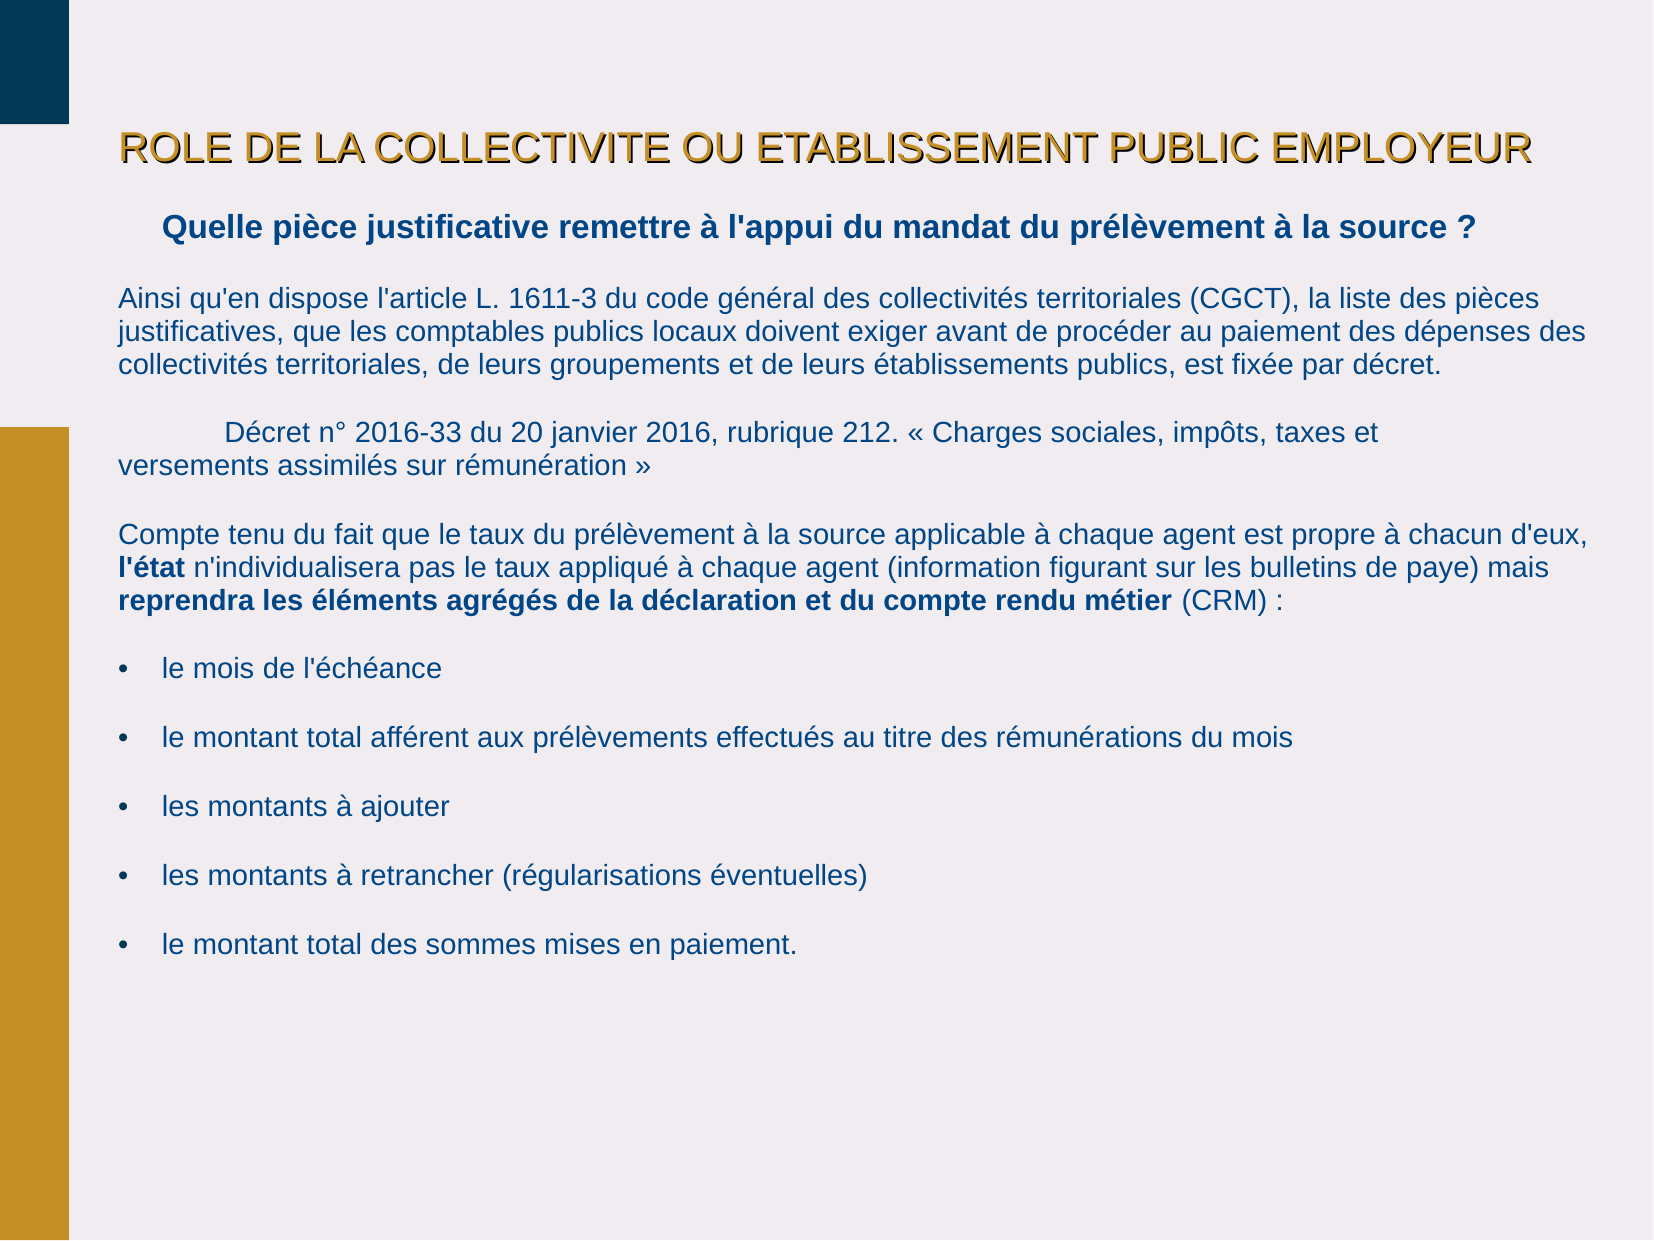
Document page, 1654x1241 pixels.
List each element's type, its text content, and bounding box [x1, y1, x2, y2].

list Quelle pièce justificative remettre à l'appui du mandat du prélèvement à la source ? Ainsi qu'en dispose l'article L. 1611-3 du code général des collectivités territoriales (CGCT), la liste des pièces justificatives, que les comptables publics locaux doivent exiger avant de procéder au paiement des dépenses des collectivités territoriales, de leurs groupements et de leurs établissements publics, est fixée par décret. Décret n° 2016-33 du 20 janvier 2016, rubrique 212. « Charges sociales, impôts, taxes et versements assimilés sur rémunération » Compte tenu du fait que le taux du prélèvement à la source applicable à chaque agent est propre à chacun d'eux, l'état n'individualisera pas le taux appliqué à chaque agent (information figurant sur les bulletins de paye) mais reprendra les éléments agrégés de la déclaration et du compte rendu métier (CRM) : le mois de l'échéance le montant total afférent aux prélèvements effectués au titre des rémunérations du mois les montants à ajouter les montants à retrancher (régularisations éventuelles) le montant total des sommes mises en paiement. [118, 208, 1595, 1182]
title ROLE DE LA COLLECTIVITE OU ETABLISSEMENT PUBLIC EMPLOYEUR [118, 87, 1587, 208]
